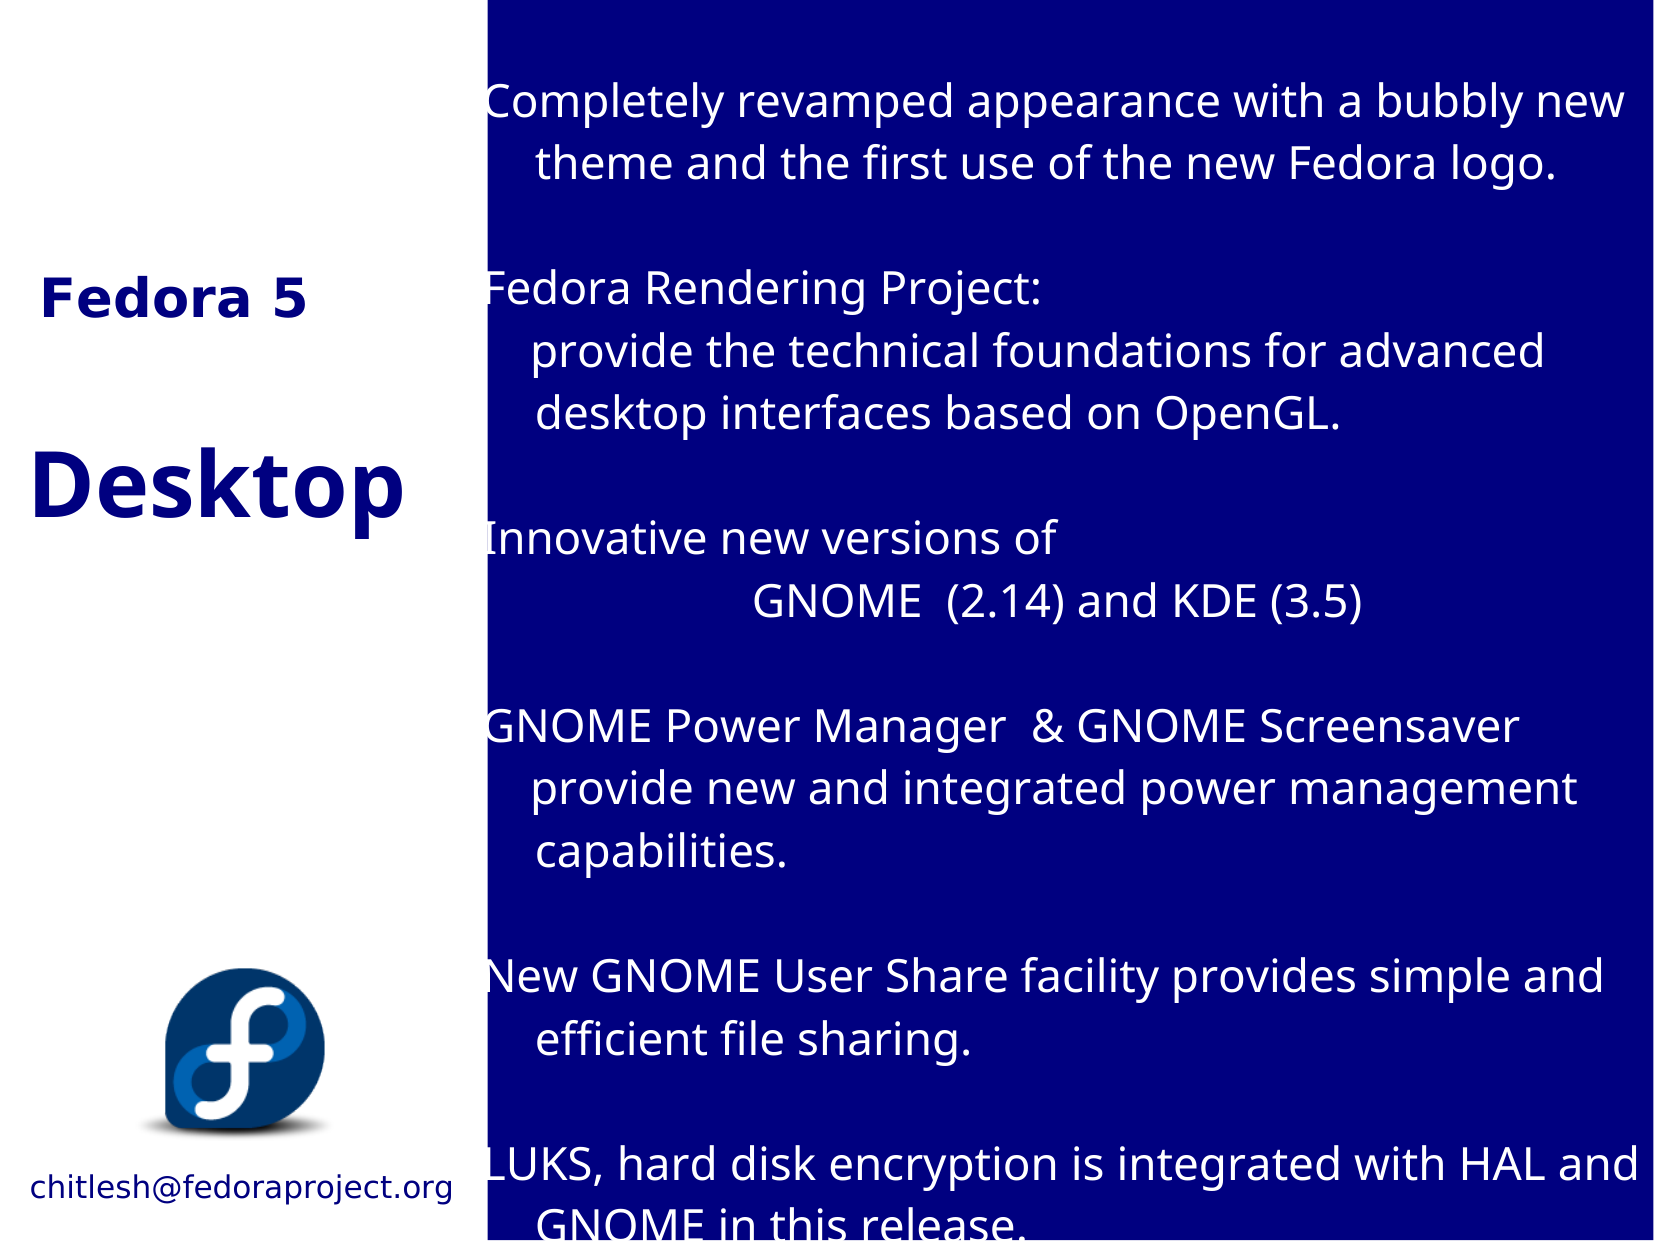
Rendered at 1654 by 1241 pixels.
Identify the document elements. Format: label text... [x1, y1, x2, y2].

text_box Fedora 5 [25, 259, 325, 338]
text_box Desktop [0, 412, 419, 540]
text_box Completely revamped appearance with a bubbly new theme and the first use of the new Fedora logo. Fedora Rendering Project: provide the technical foundations for advanced desktop interfaces based on OpenGL. Innovative new versions of GNOME (2.14) and KDE (3.5) GNOME Power Manager & GNOME Screensaver provide new and integrated power management capabilities. New GNOME User Share facility provides simple and efficient file sharing. LUKS, hard disk encryption is integrated with HAL and GNOME in this release. [449, 60, 1654, 1126]
picture [132, 967, 339, 1141]
